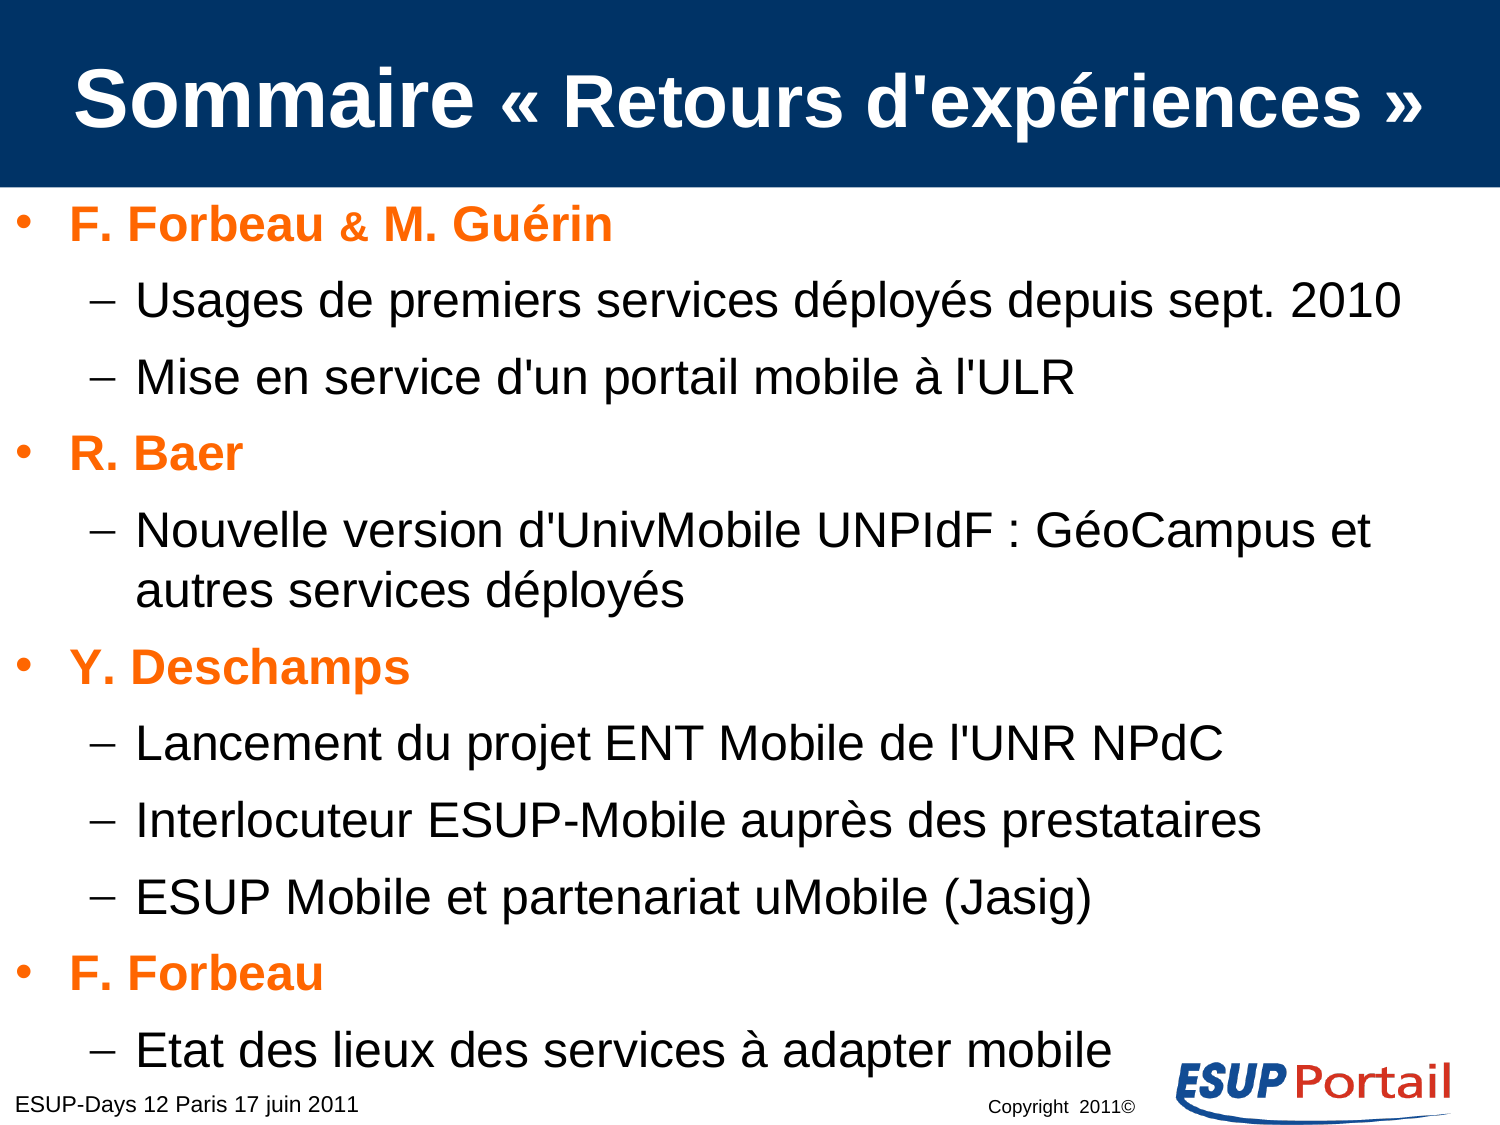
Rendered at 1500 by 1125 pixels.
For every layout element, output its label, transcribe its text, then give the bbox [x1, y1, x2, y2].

text_box Sommaire « Retours d'expériences » [0, 0, 1500, 188]
text_box ESUP-Days 12 Paris 17 juin 2011 [0, 1070, 632, 1125]
picture [1175, 1062, 1451, 1125]
text_box F. Forbeau & M. Guérin Usages de premiers services déployés depuis sept. 2010 Mise en service d'un portail mobile à l'ULR R. Baer Nouvelle version d'UnivMobile UNPIdF : GéoCampus et autres services déployés Y. Deschamps Lancement du projet ENT Mobile de l'UNR NPdC Interlocuteur ESUP-Mobile auprès des prestataires ESUP Mobile et partenariat uMobile (Jasig) F. Forbeau Etat des lieux des services à adapter mobile [0, 206, 1500, 1062]
